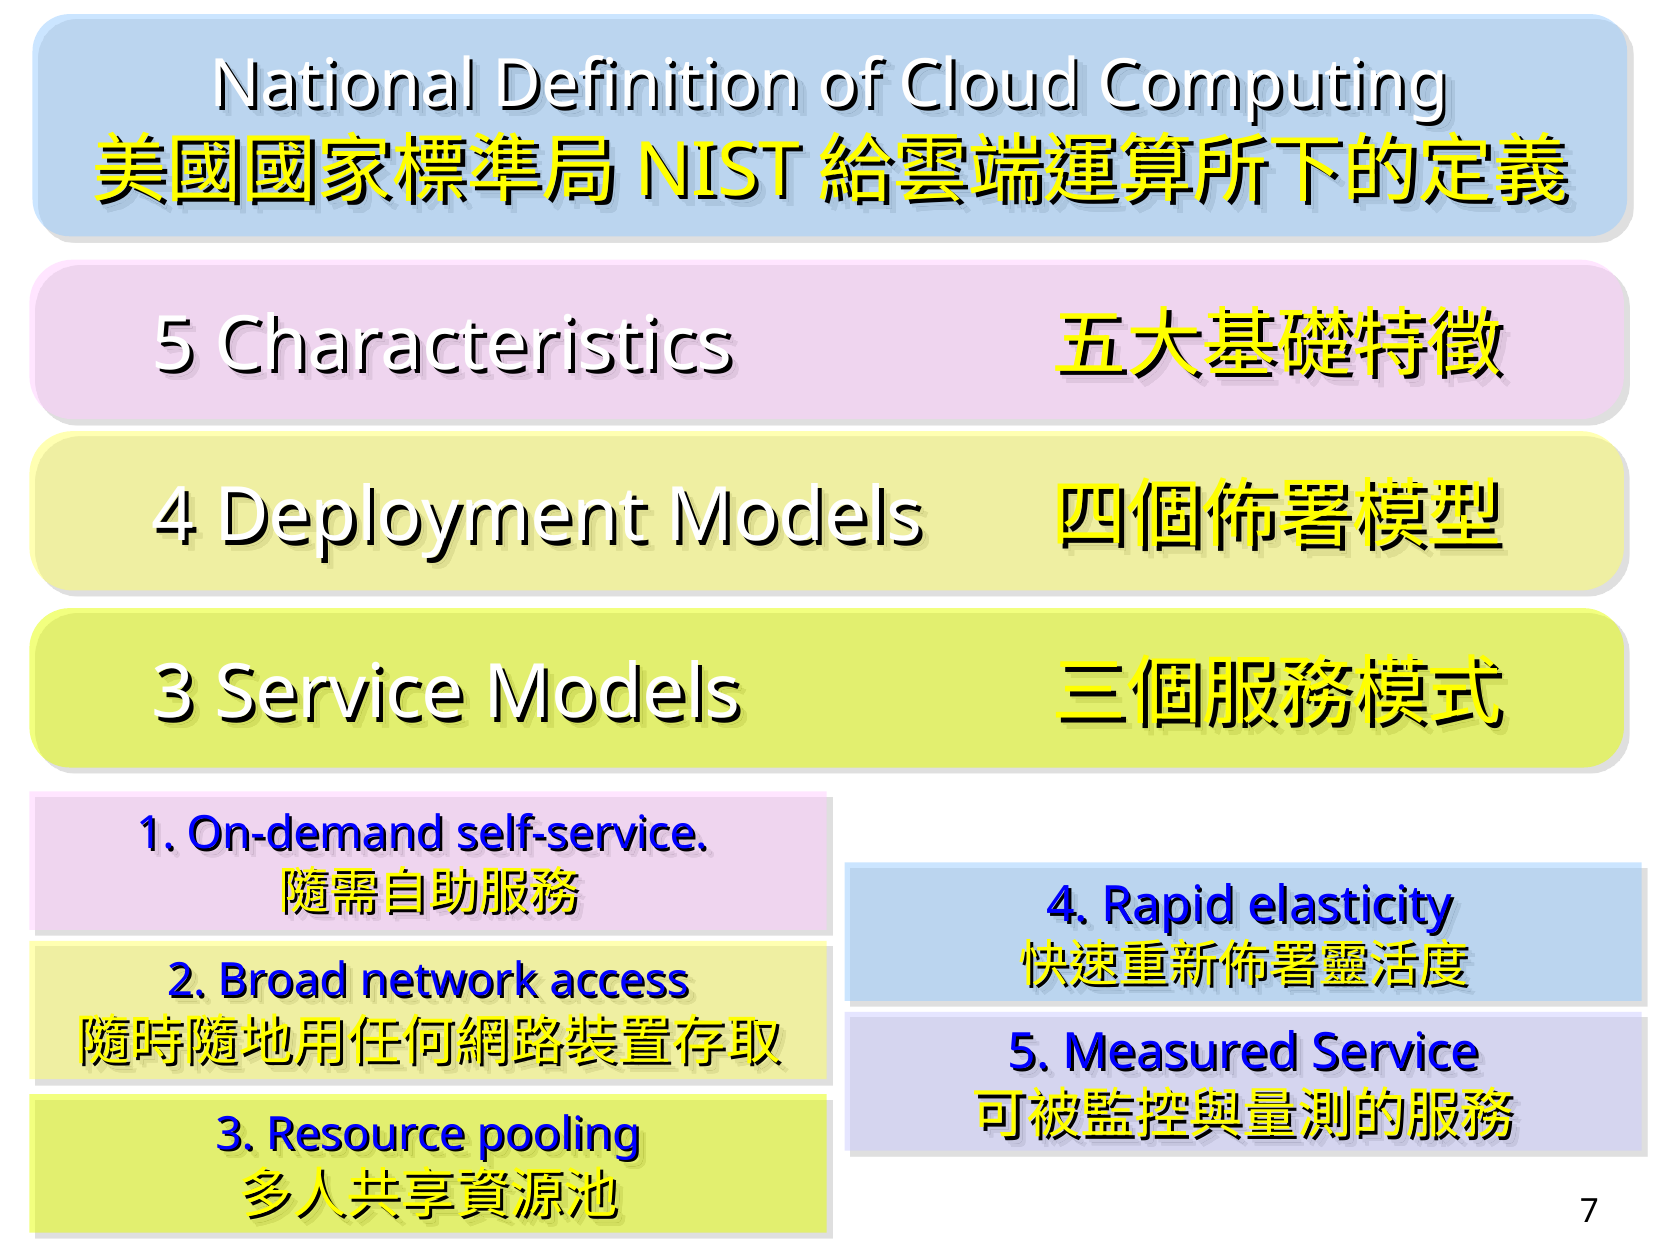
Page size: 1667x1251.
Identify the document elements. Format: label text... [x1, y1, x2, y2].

text_box 3 Service Models 三個服務模式 [29, 608, 1624, 768]
text_box 3. Resource pooling 多人共享資源池 [29, 1094, 827, 1233]
text_box 5. Measured Service 可被監控與量測的服務 [844, 1011, 1642, 1151]
text_box 5 Characteristics 五大基礎特徵 [29, 259, 1624, 420]
text_box 2. Broad network access 隨時隨地用任何網路裝置存取 [29, 940, 827, 1080]
text_box 1. On-demand self-service. 隨需自助服務 [29, 791, 827, 930]
text_box 4 Deployment Models 四個佈署模型 [29, 431, 1624, 591]
text_box National Definition of Cloud Computing 美國國家標準局NIST給雲端運算所下的定義 [32, 14, 1628, 237]
text_box 4. Rapid elasticity 快速重新佈署靈活度 [844, 862, 1642, 1001]
